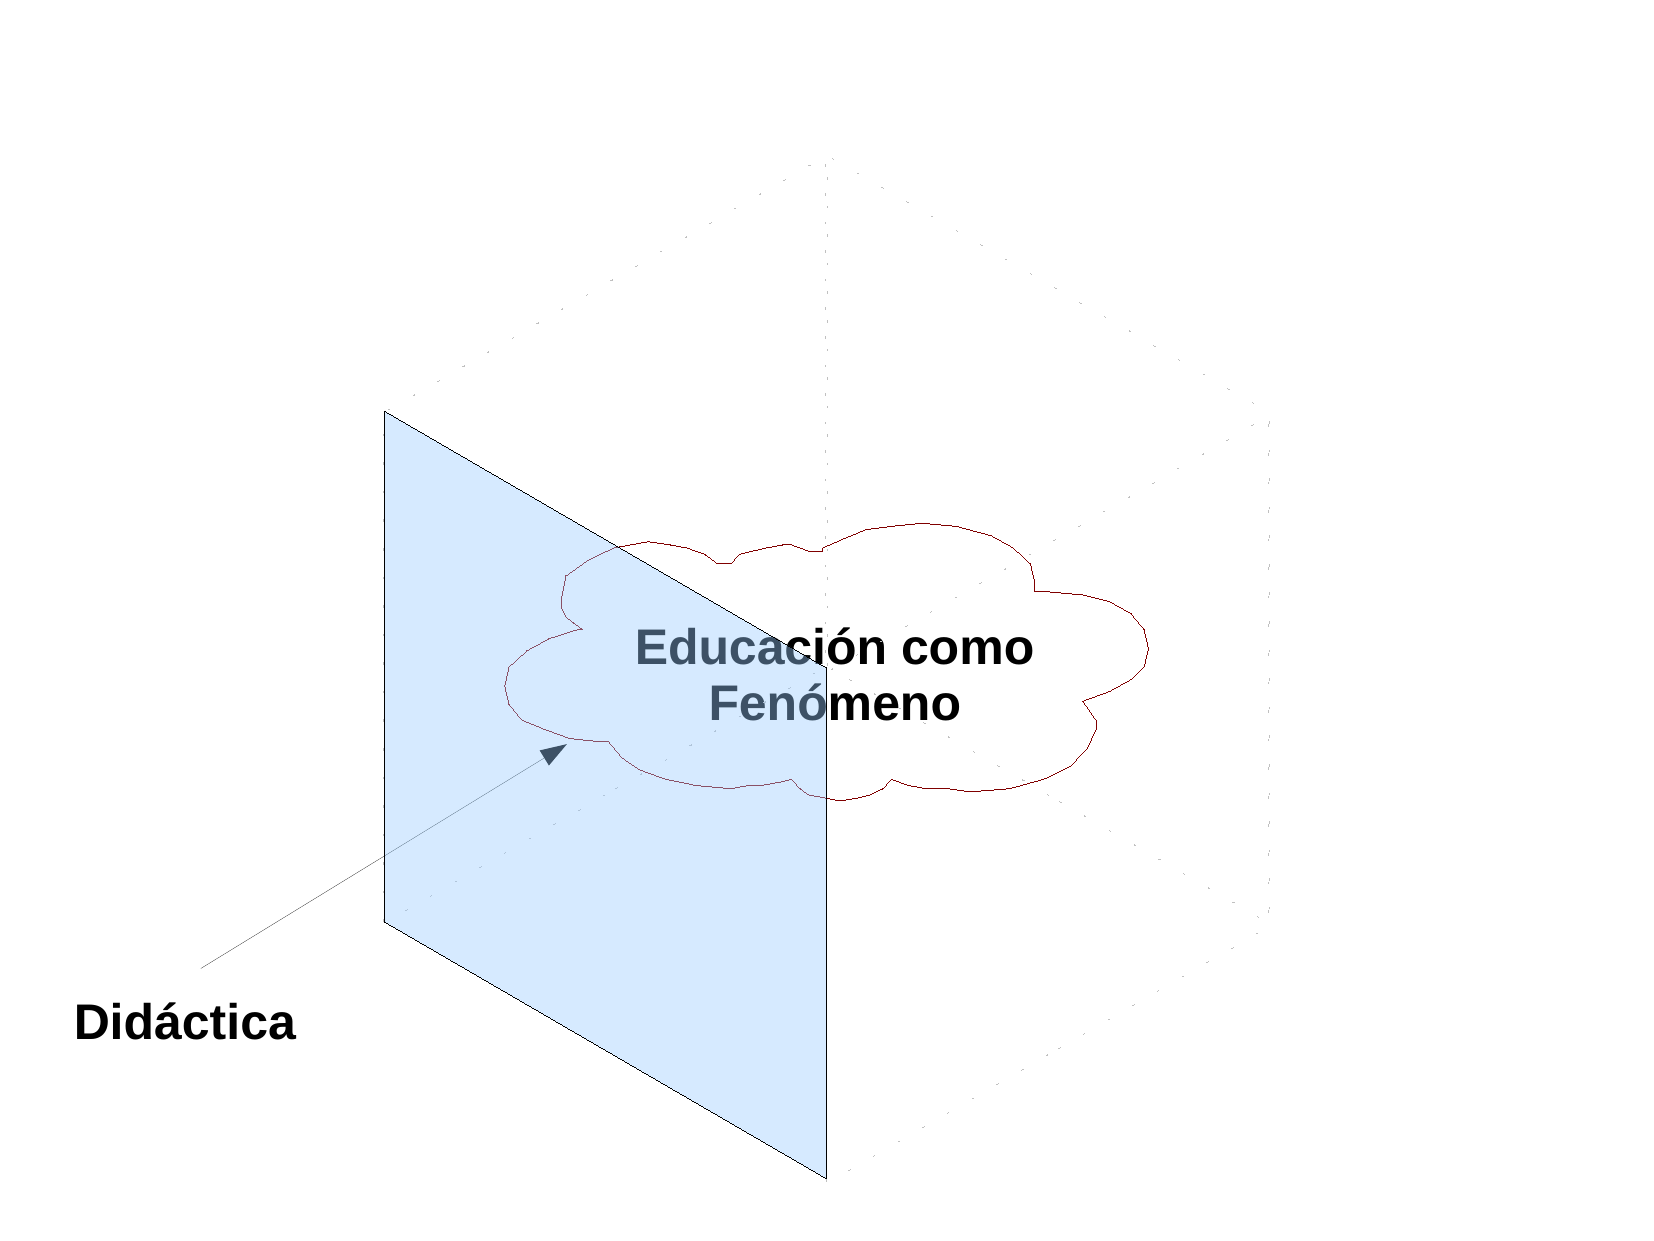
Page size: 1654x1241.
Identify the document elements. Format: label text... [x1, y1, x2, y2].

text_box Didáctica [59, 986, 311, 1058]
text_box Educación como Fenómeno [731, 611, 1050, 739]
text_box [384, 411, 827, 1179]
